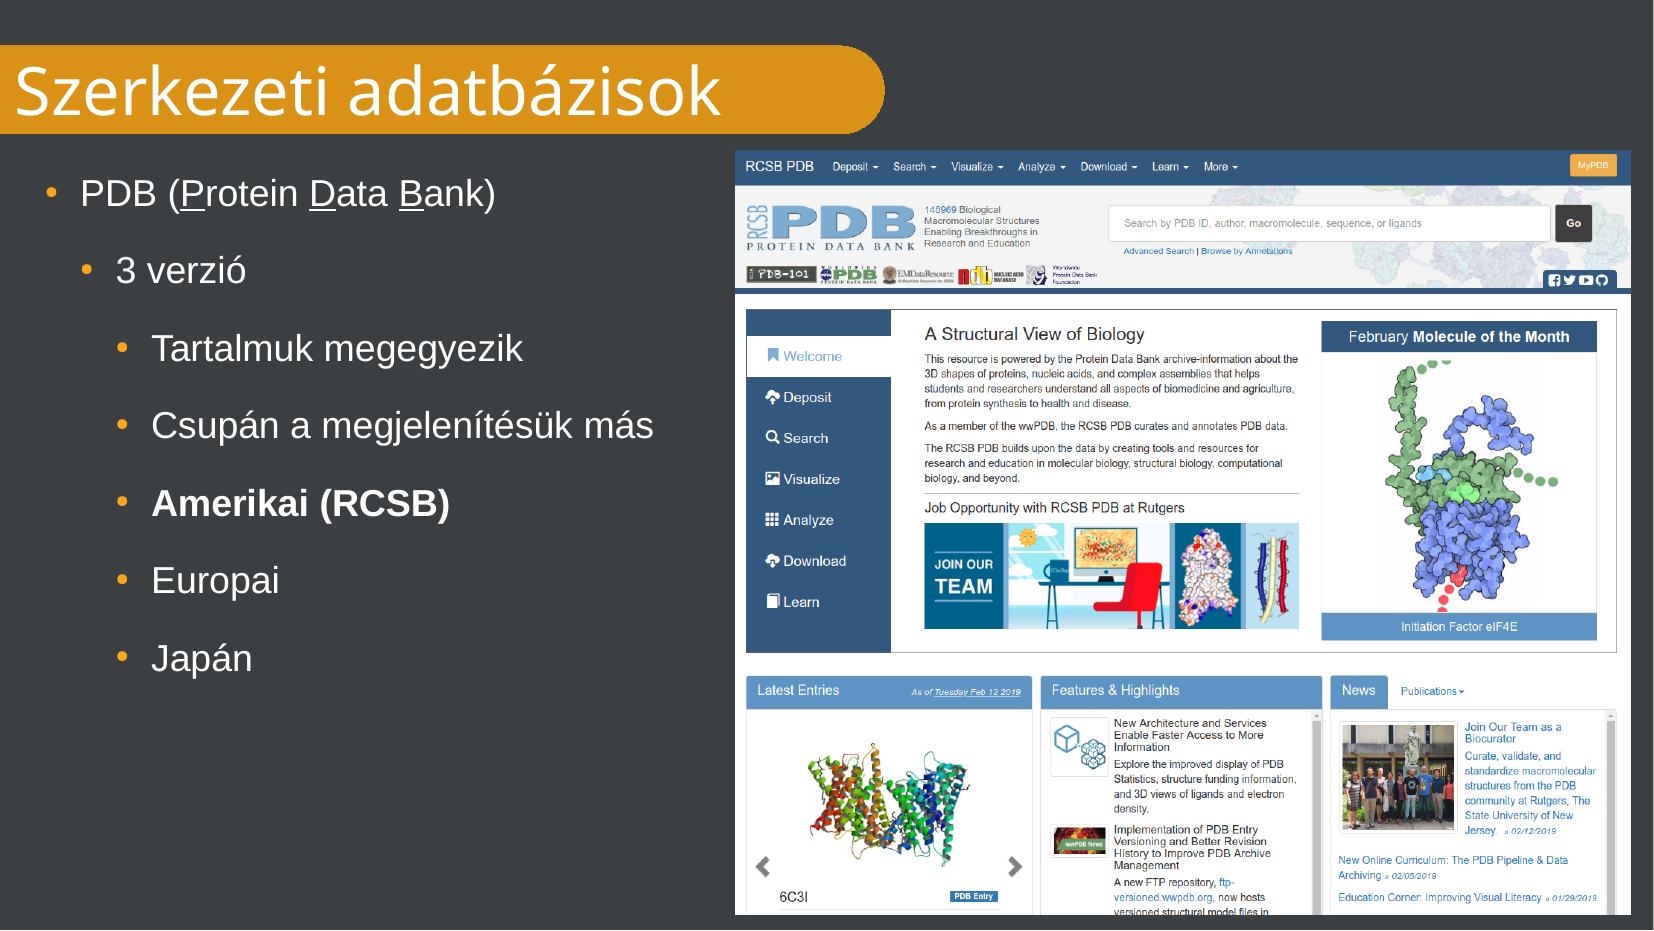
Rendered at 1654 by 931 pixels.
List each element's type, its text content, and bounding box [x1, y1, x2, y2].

text_box [0, 44, 886, 135]
text_box Szerkezeti adatbázisok [0, 45, 841, 135]
picture [735, 150, 1631, 916]
text_box PDB (Protein Data Bank) 3 verzió Tartalmuk megegyezik Csupán a megjelenítésük más Amerikai (RCSB) Europai Japán [30, 165, 721, 886]
